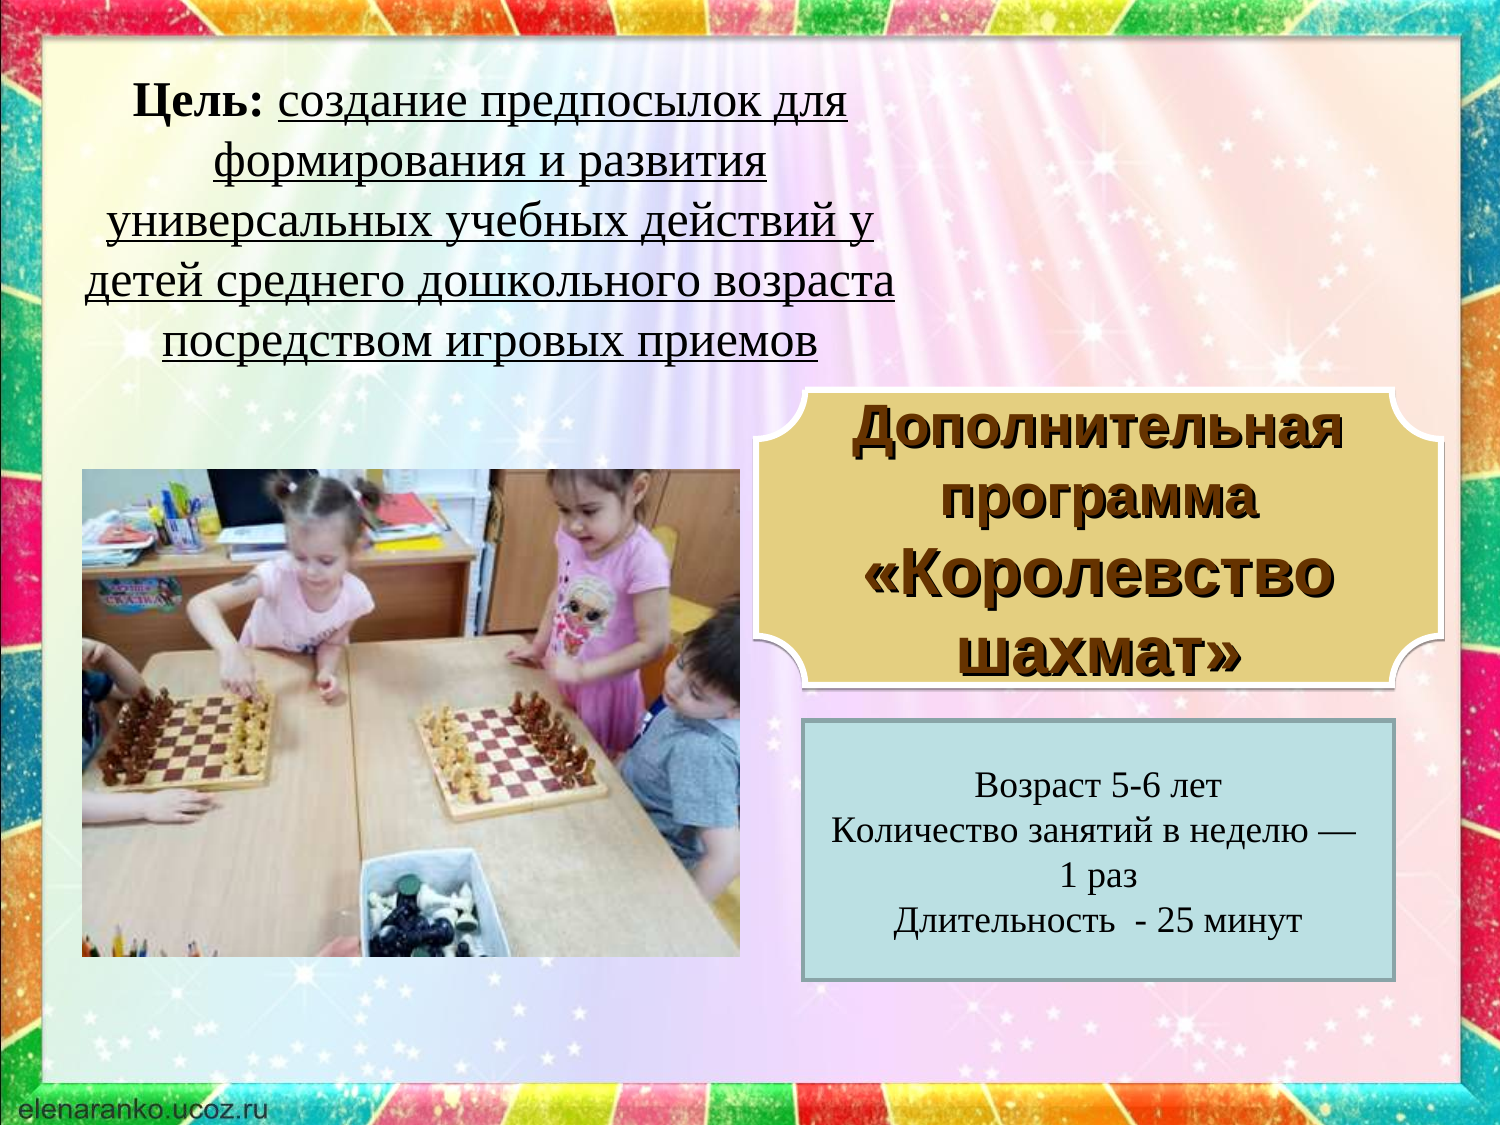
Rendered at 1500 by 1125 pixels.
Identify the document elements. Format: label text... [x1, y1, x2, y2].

text_box Цель: создание предпосылок для формирования и развития универсальных учебных действий у детей среднего дошкольного возраста посредством игровых приемов [59, 58, 922, 435]
picture [0, 0, 1500, 1125]
text_box Возраст 5-6 лет Количество занятий в неделю — 1 раз Длительность - 25 минут [803, 720, 1394, 981]
text_box Дополнительная программа «Королевство шахмат» [755, 389, 1442, 686]
